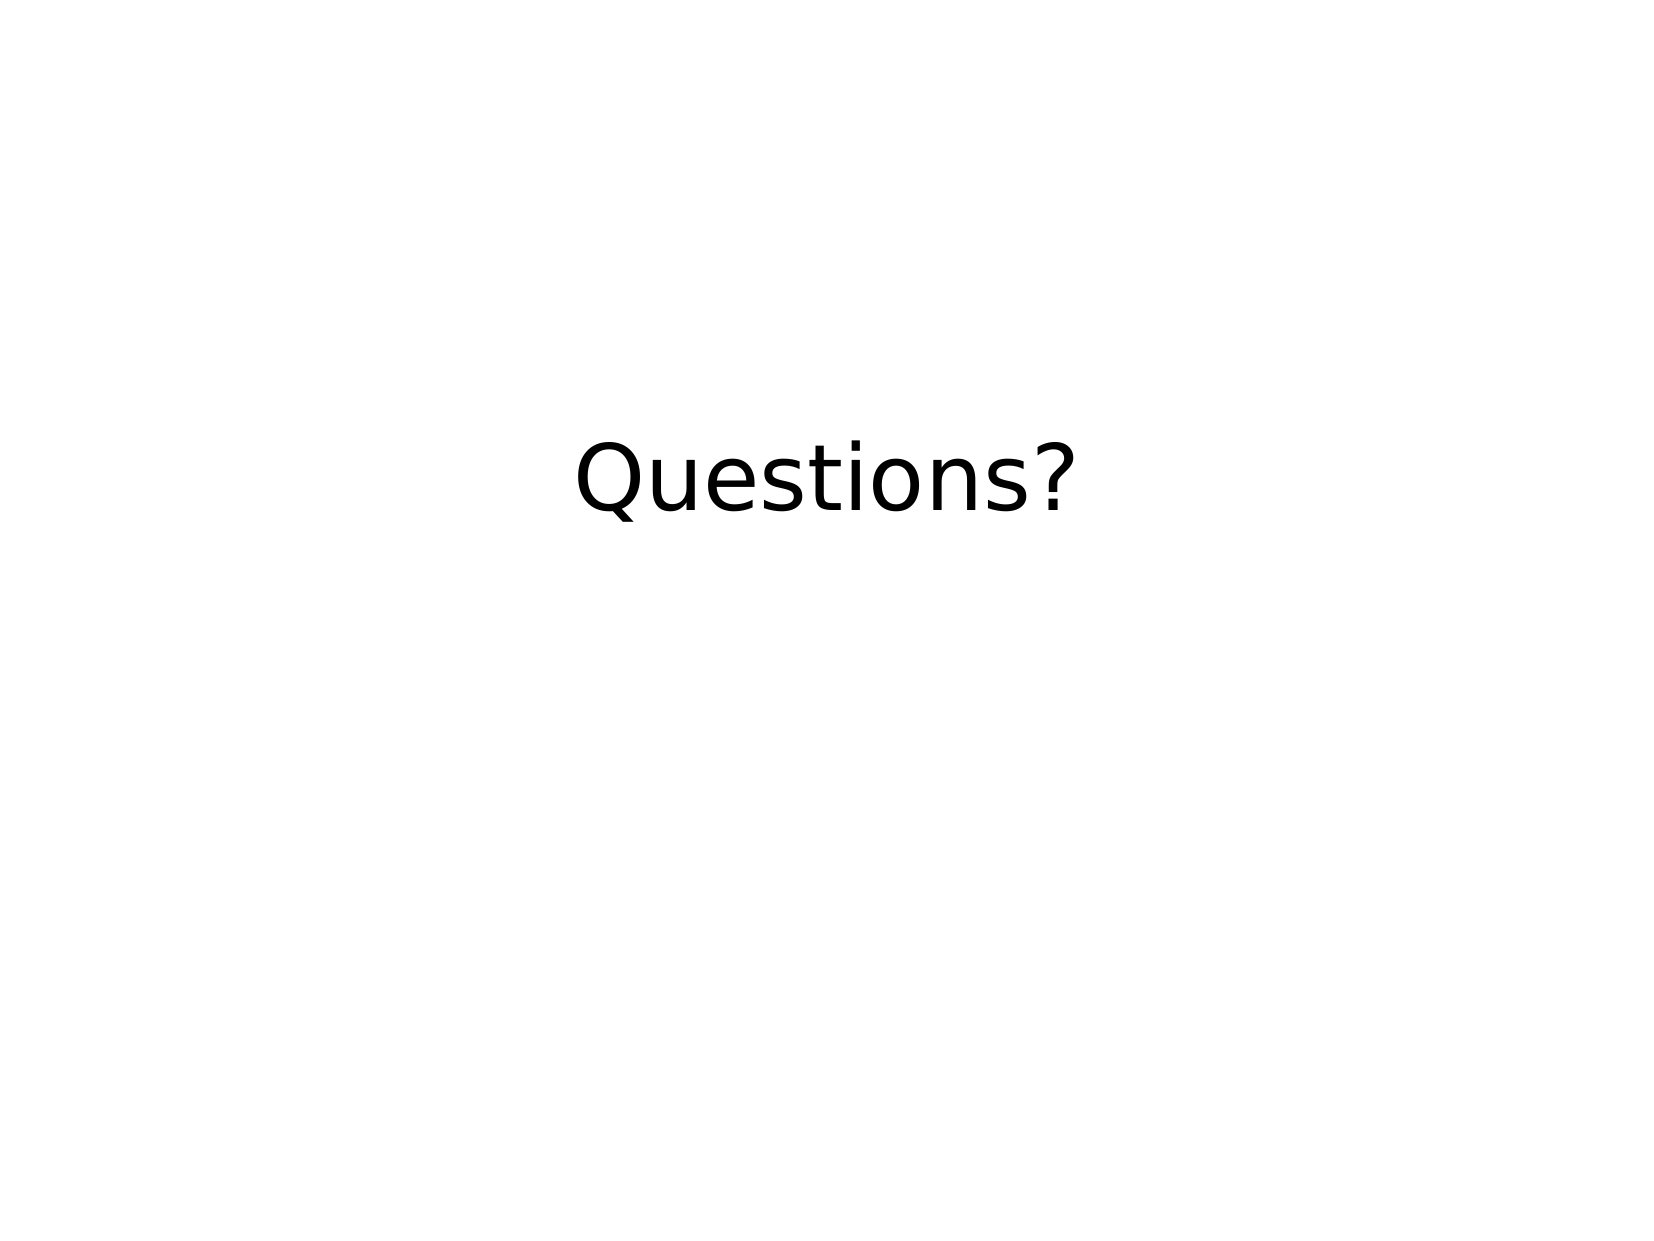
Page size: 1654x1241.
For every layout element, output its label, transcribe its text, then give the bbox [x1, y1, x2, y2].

title Questions? [82, 56, 1571, 901]
